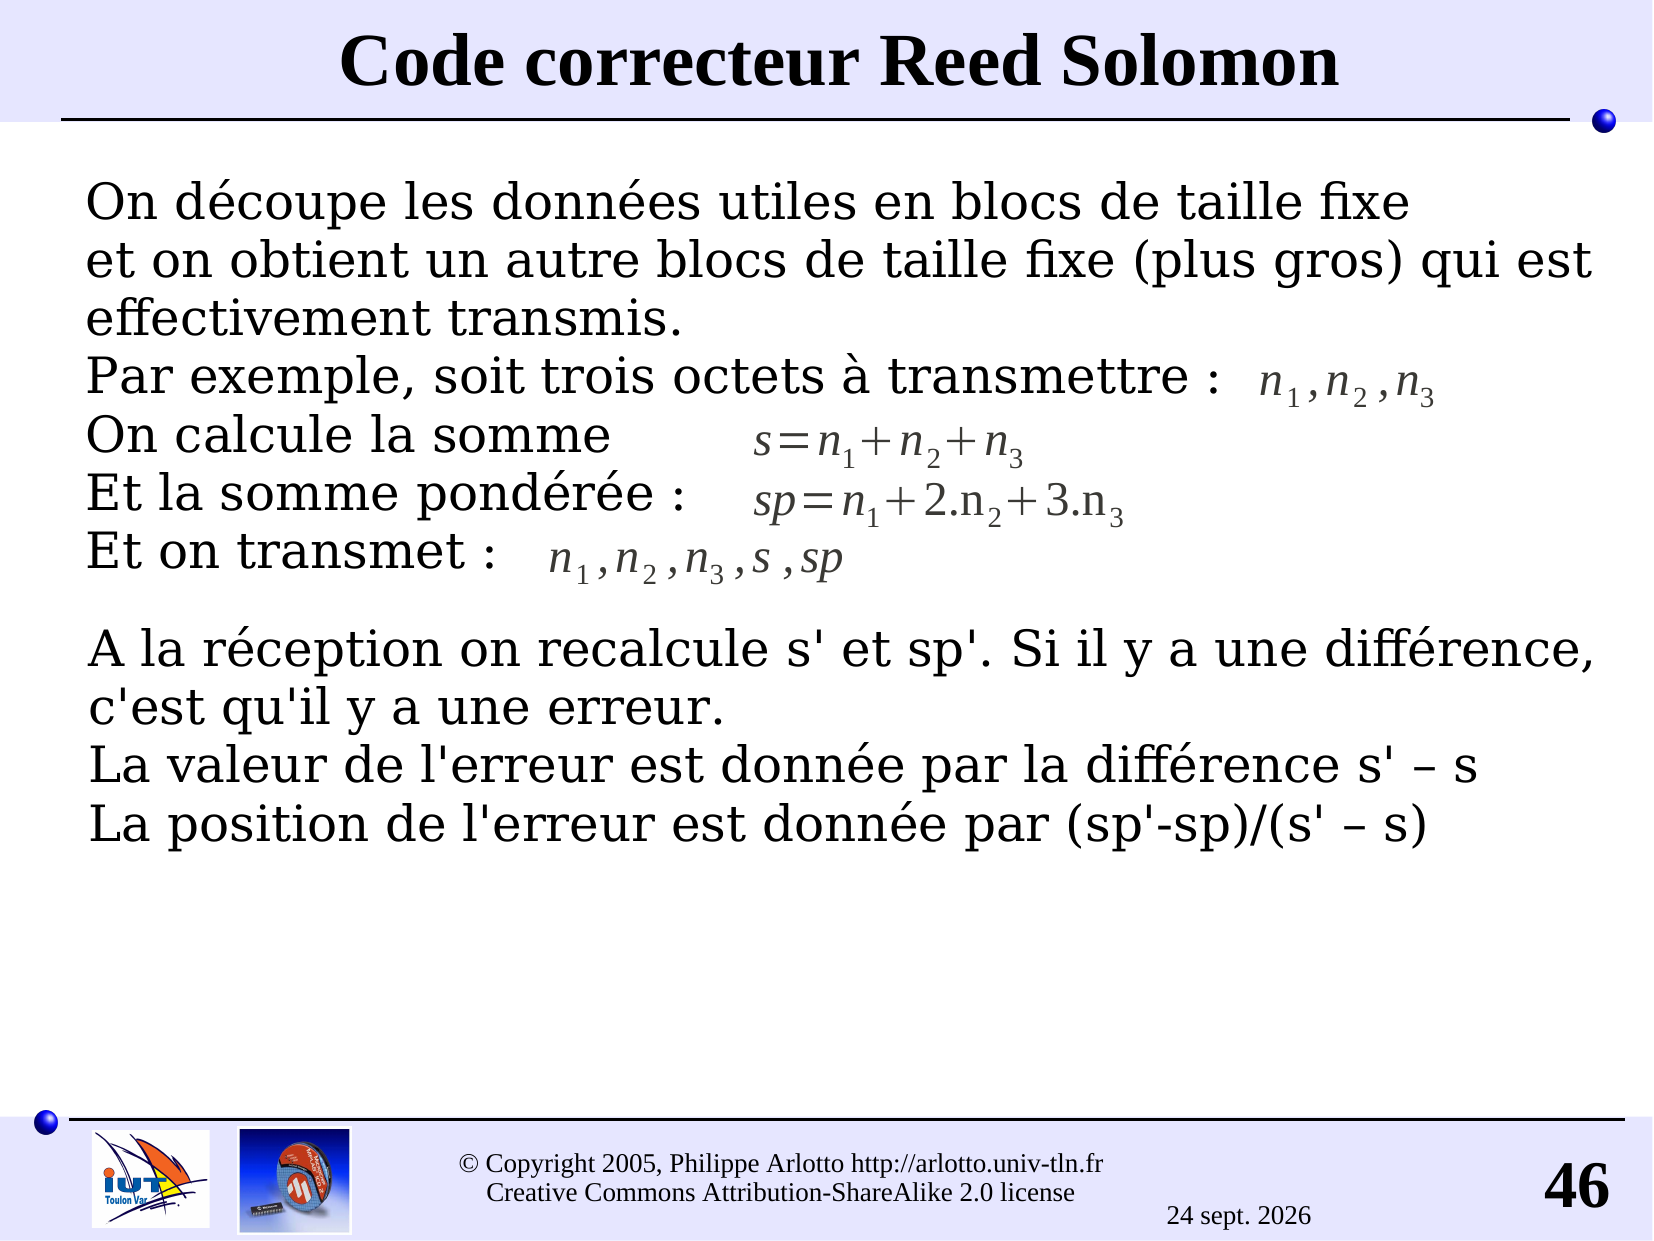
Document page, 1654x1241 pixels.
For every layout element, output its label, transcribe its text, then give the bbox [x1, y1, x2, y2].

title Code correcteur Reed Solomon [95, 11, 1585, 110]
picture [237, 1126, 352, 1235]
chart [1246, 352, 1447, 414]
chart [536, 413, 1135, 591]
text_box A la réception on recalcule s' et sp'. Si il y a une différence, c'est qu'il y a une erreur. La valeur de l'erreur est donnée par la différence s' – s La position de l'erreur est donnée par (sp'-sp)/(s' – s) [88, 620, 1600, 970]
text_box On découpe les données utiles en blocs de taille fixe et on obtient un autre blocs de taille fixe (plus gros) qui est effectivement transmis. Par exemple, soit trois octets à transmettre : On calcule la somme Et la somme pondérée : Et on transmet : [85, 172, 1595, 697]
